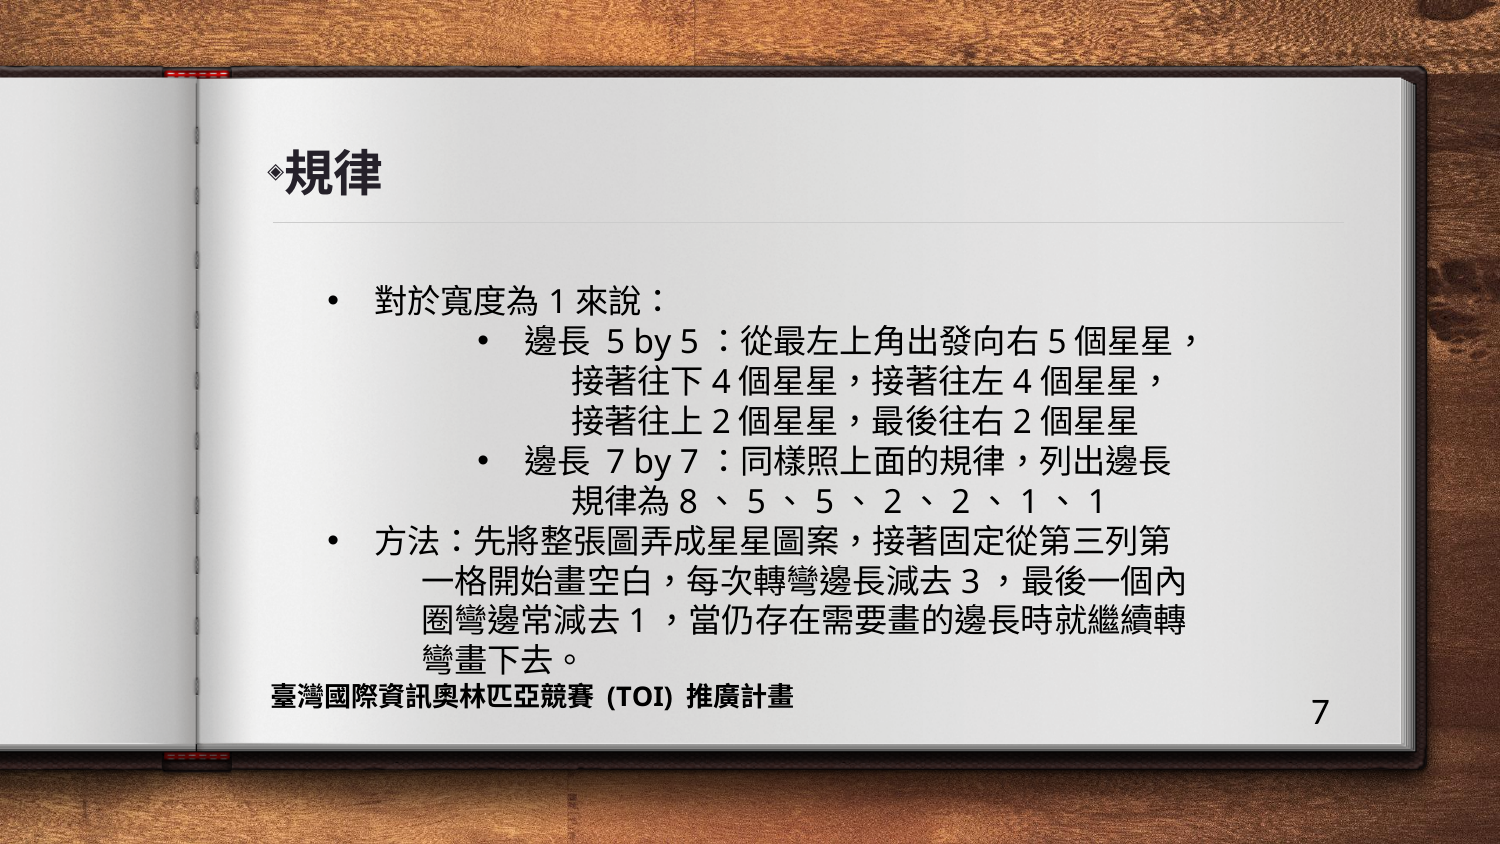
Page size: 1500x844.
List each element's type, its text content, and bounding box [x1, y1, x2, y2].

list 規律 [252, 126, 1194, 216]
text_box 對於寬度為1來說： 邊長 5 by 5：從最左上角出發向右5個星星，接著往下4個星星，接著往左4個星星，接著往上2個星星，最後往右2個星星 邊長 7 by 7：同樣照上面的規律，列出邊長規律為8、5、5、2、2、1、1 方法：先將整張圖弄成星星圖案，接著固定從第三列第一格開始畫空白，每次轉彎邊長減去3，最後一個內圈彎邊常減去1，當仍存在需要畫的邊長時就繼續轉彎畫下去。 [312, 272, 1216, 692]
text_box [1295, 672, 1386, 737]
